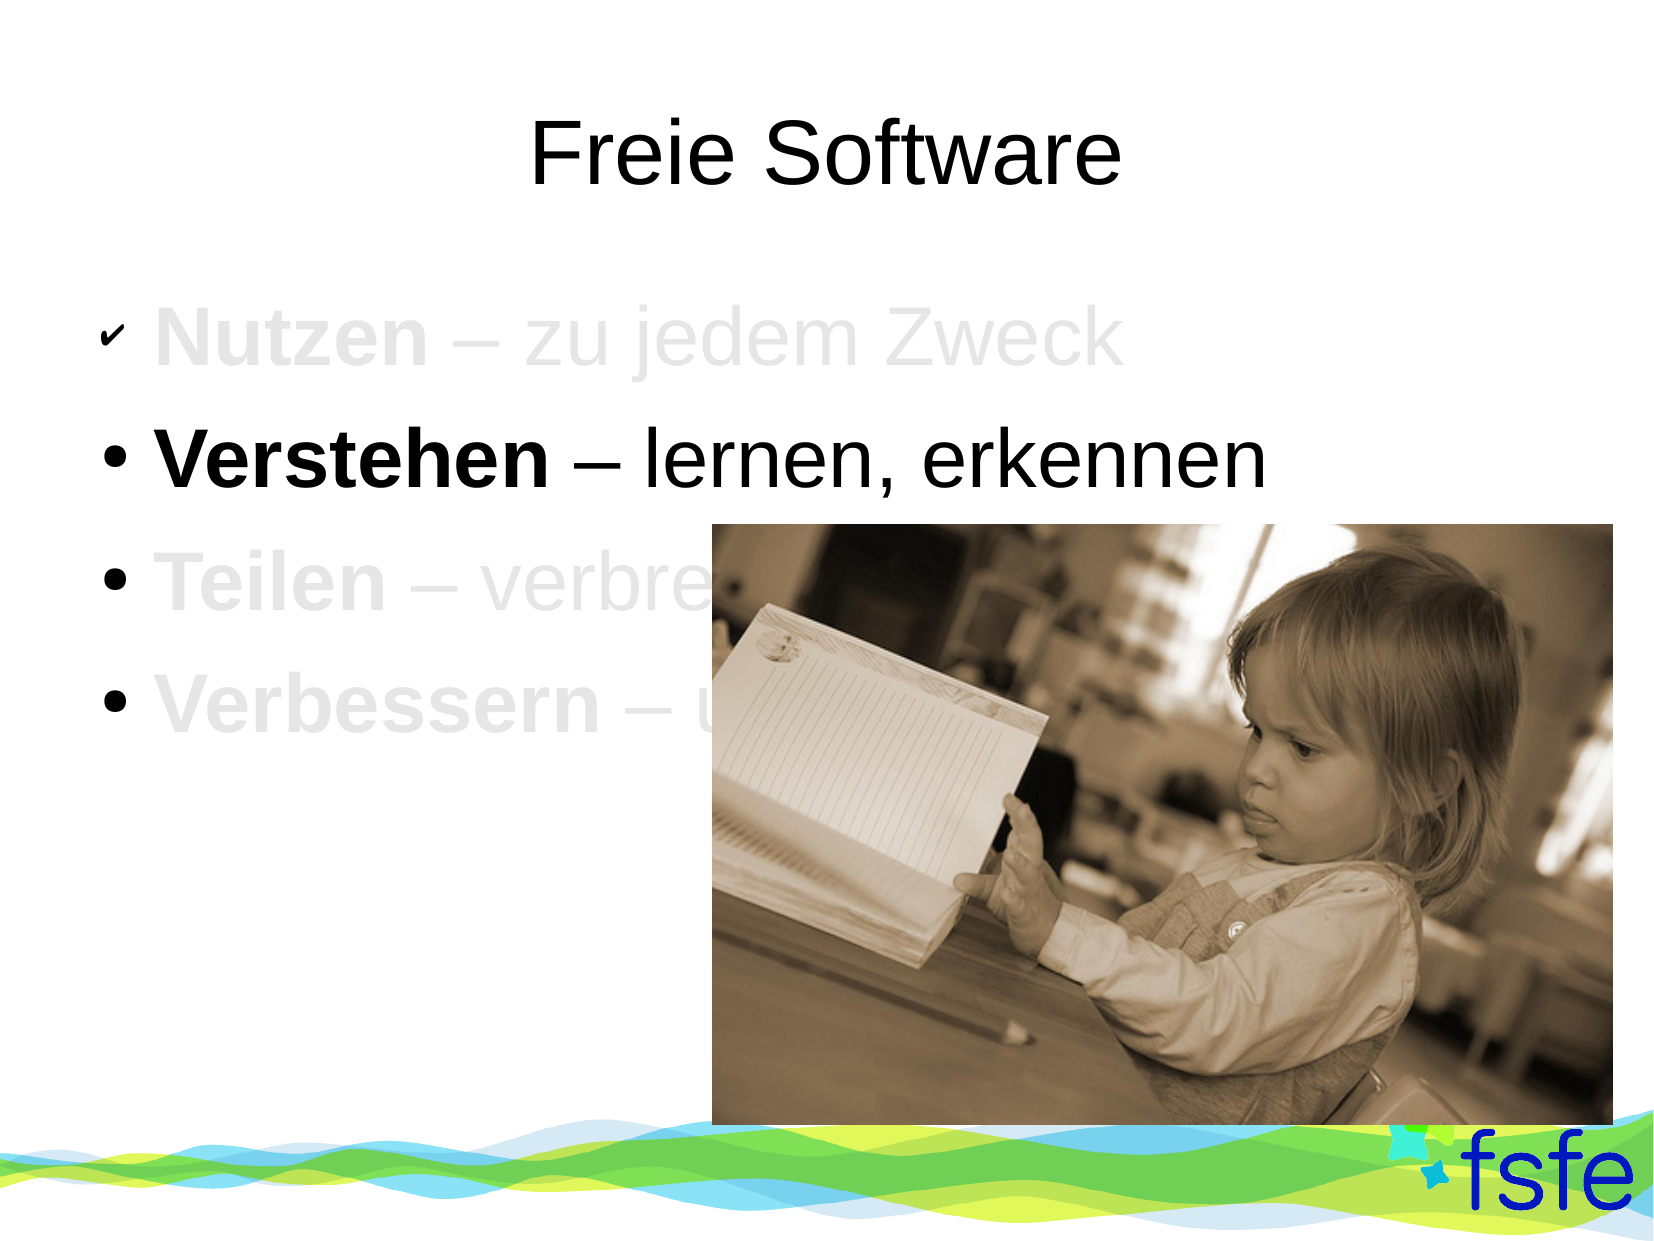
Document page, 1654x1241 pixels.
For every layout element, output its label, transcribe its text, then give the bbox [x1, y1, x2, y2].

list Nutzen – zu jedem Zweck Verstehen – lernen, erkennen Teilen – verbreiten, verteilen Verbessern – und weitergeben [82, 290, 1571, 1109]
title Freie Software [82, 49, 1571, 257]
picture [0, 524, 1654, 1241]
